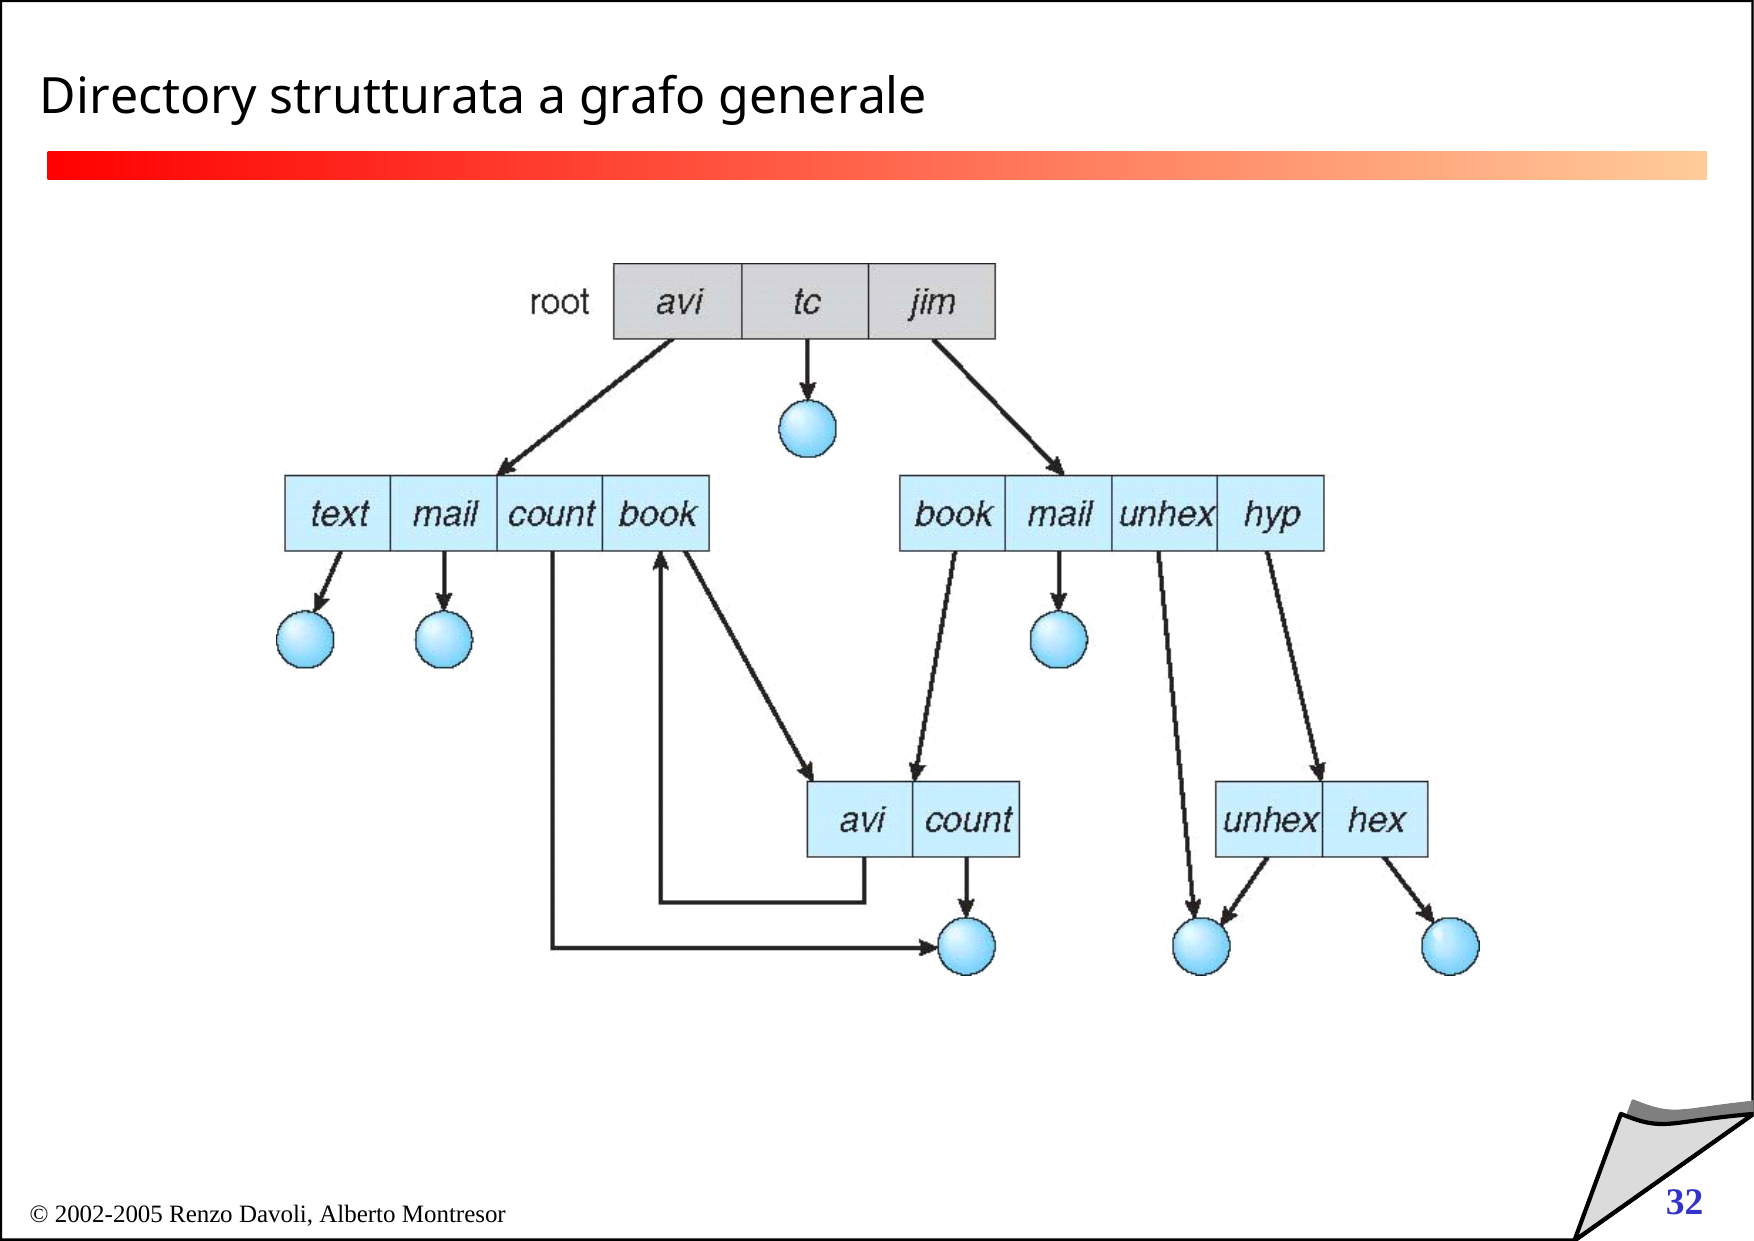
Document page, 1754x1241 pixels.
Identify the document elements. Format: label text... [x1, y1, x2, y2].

picture [276, 263, 1480, 976]
title Directory strutturata a grafo generale [40, 49, 1713, 144]
text_box 9 [1469, 152, 1474, 179]
